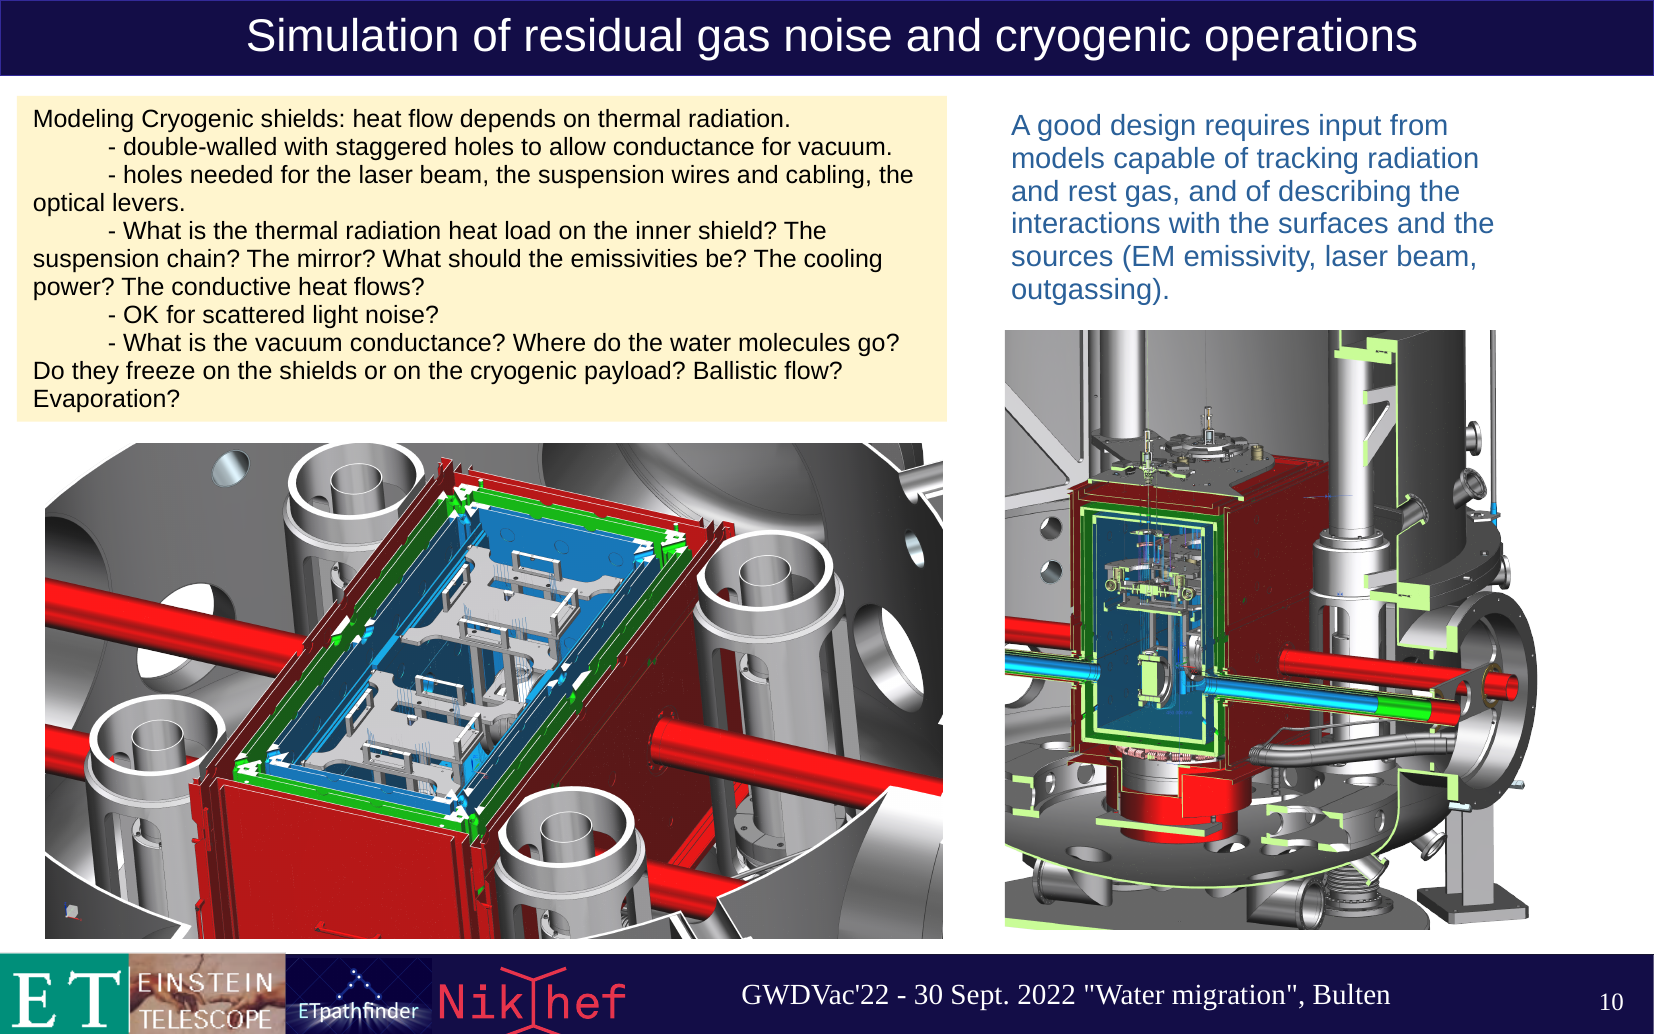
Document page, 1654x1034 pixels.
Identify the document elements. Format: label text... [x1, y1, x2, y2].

picture [45, 443, 943, 939]
text_box A good design requires input from models capable of tracking radiation and rest gas, and of describing the interactions with the surfaces and the sources (EM emissivity, laser beam, outgassing). [996, 101, 1552, 314]
picture [1005, 330, 1546, 931]
picture [0, 951, 432, 1034]
text_box Modeling Cryogenic shields: heat flow depends on thermal radiation. - double-walled with staggered holes to allow conductance for vacuum. - holes needed for the laser beam, the suspension wires and cabling, the optical levers. - What is the thermal radiation heat load on the inner shield? The suspension chain? The mirror? What should the emissivities be? The cooling power? The conductive heat flows? - OK for scattered light noise? - What is the vacuum conductance? Where do the water molecules go? Do they freeze on the shields or on the cryogenic payload? Ballistic flow? Evaporation? [16, 95, 947, 422]
title Simulation of residual gas noise and cryogenic operations [75, 1, 1591, 70]
